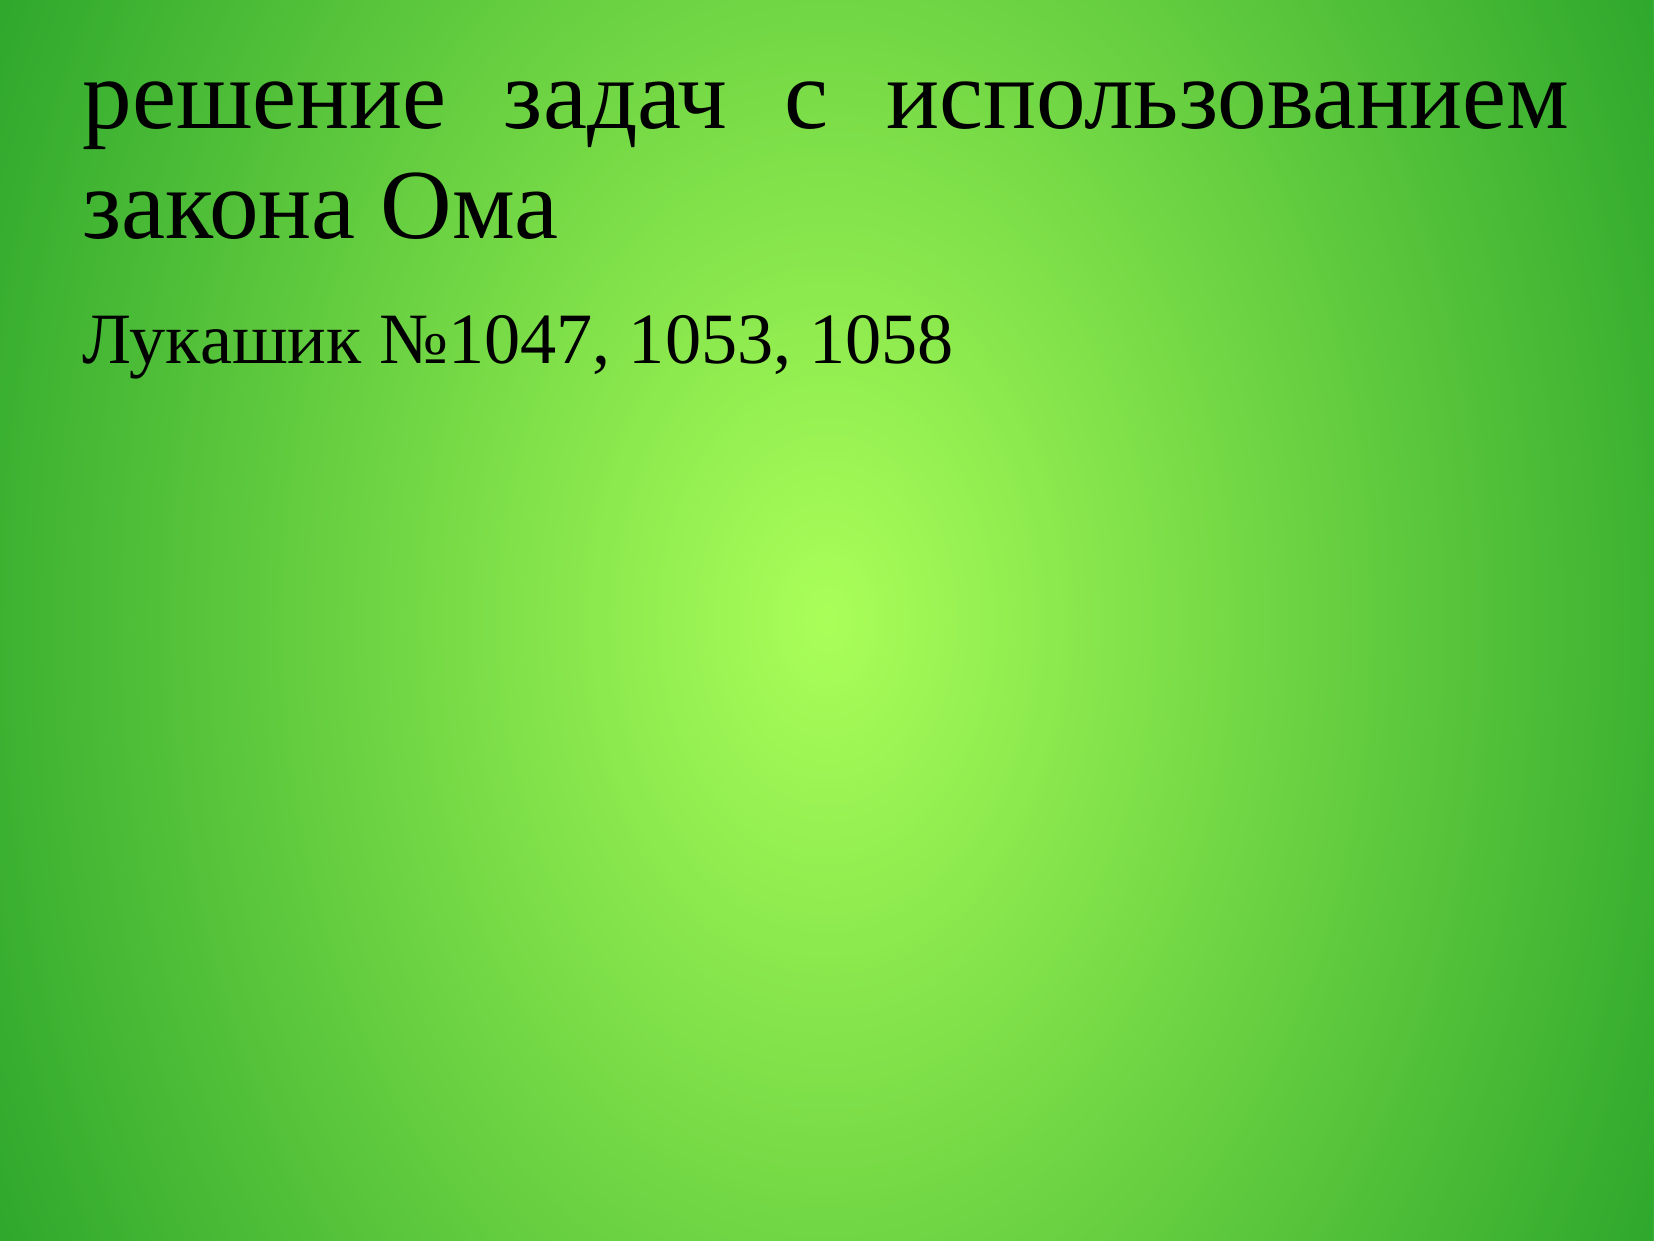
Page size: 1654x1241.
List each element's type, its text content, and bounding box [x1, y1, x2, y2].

list Лукашик №1047, 1053, 1058 [82, 299, 1571, 1019]
title решение задач с использованием закона Ома [82, 39, 1571, 260]
